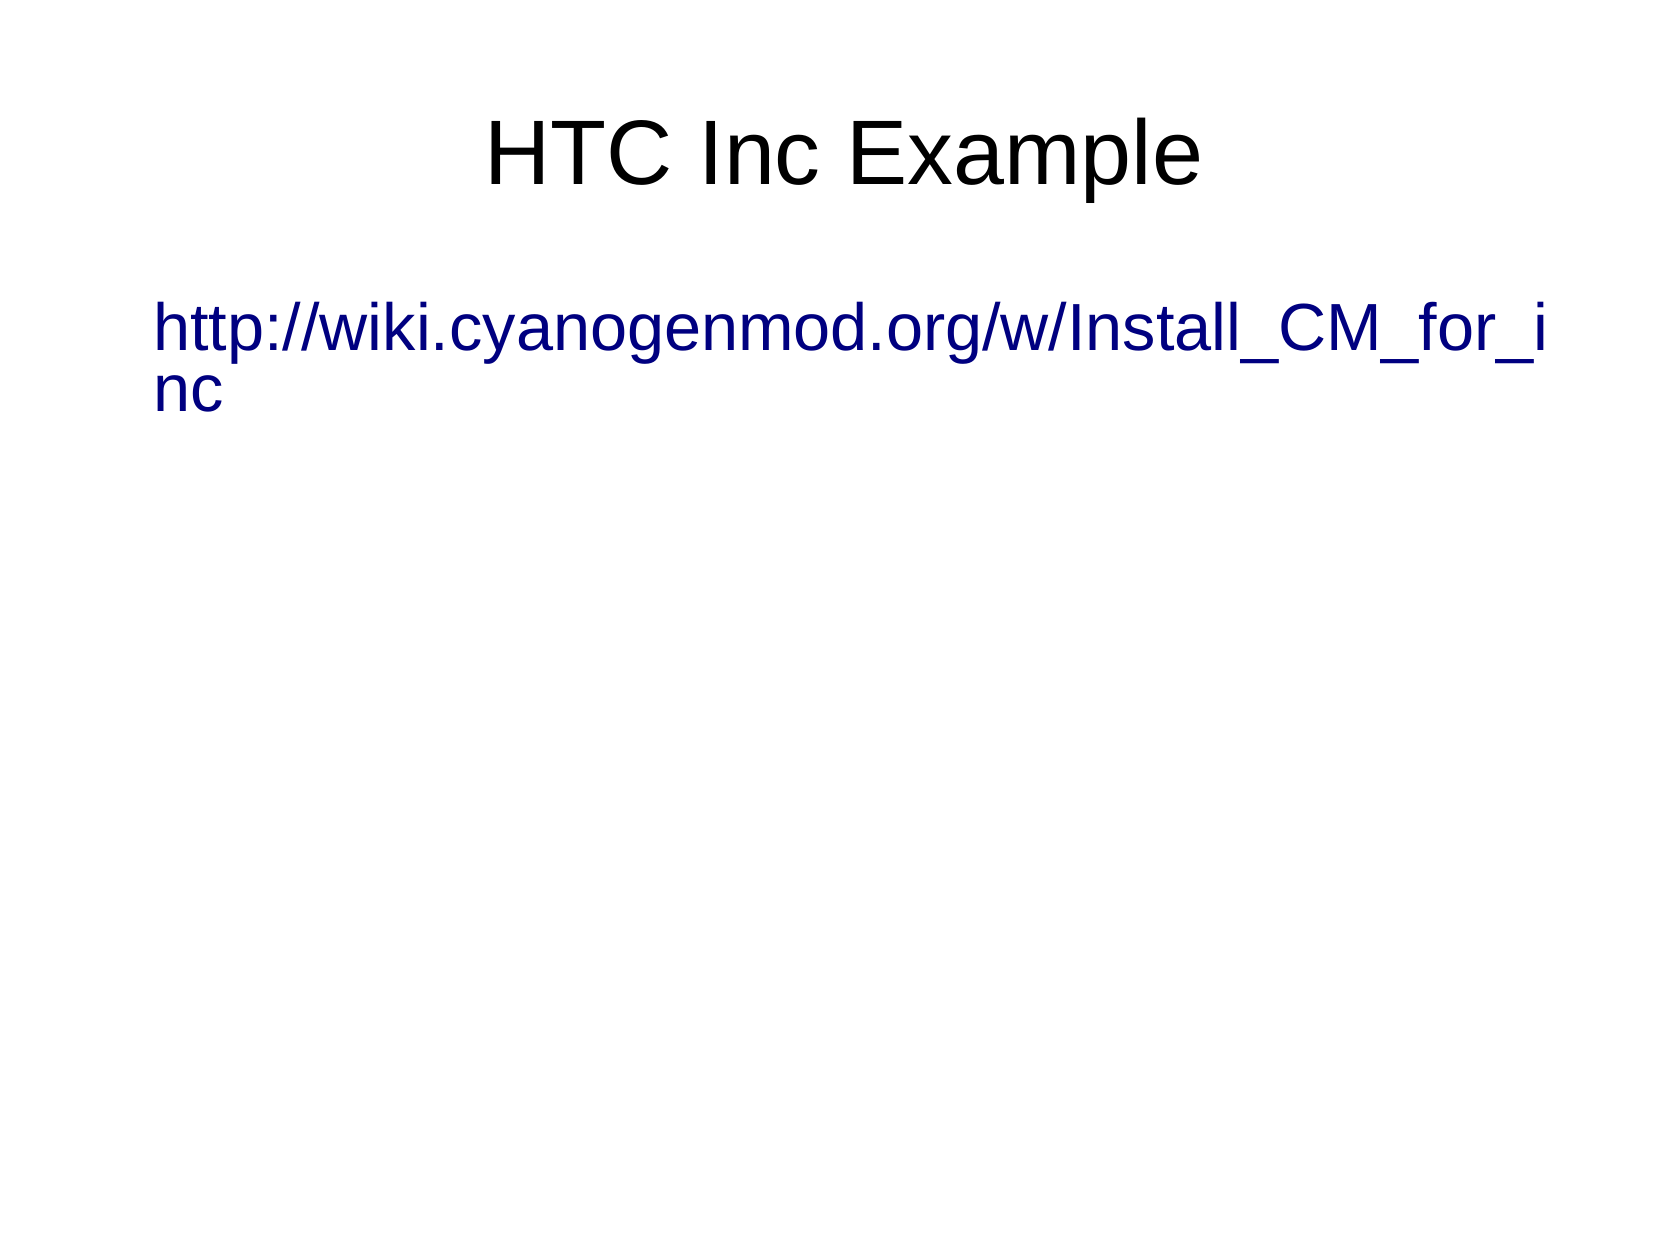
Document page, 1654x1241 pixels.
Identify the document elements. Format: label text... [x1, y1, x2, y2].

title HTC Inc Example [82, 49, 1571, 257]
list http://wiki.cyanogenmod.org/w/Install_CM_for_inc [82, 290, 1571, 1010]
